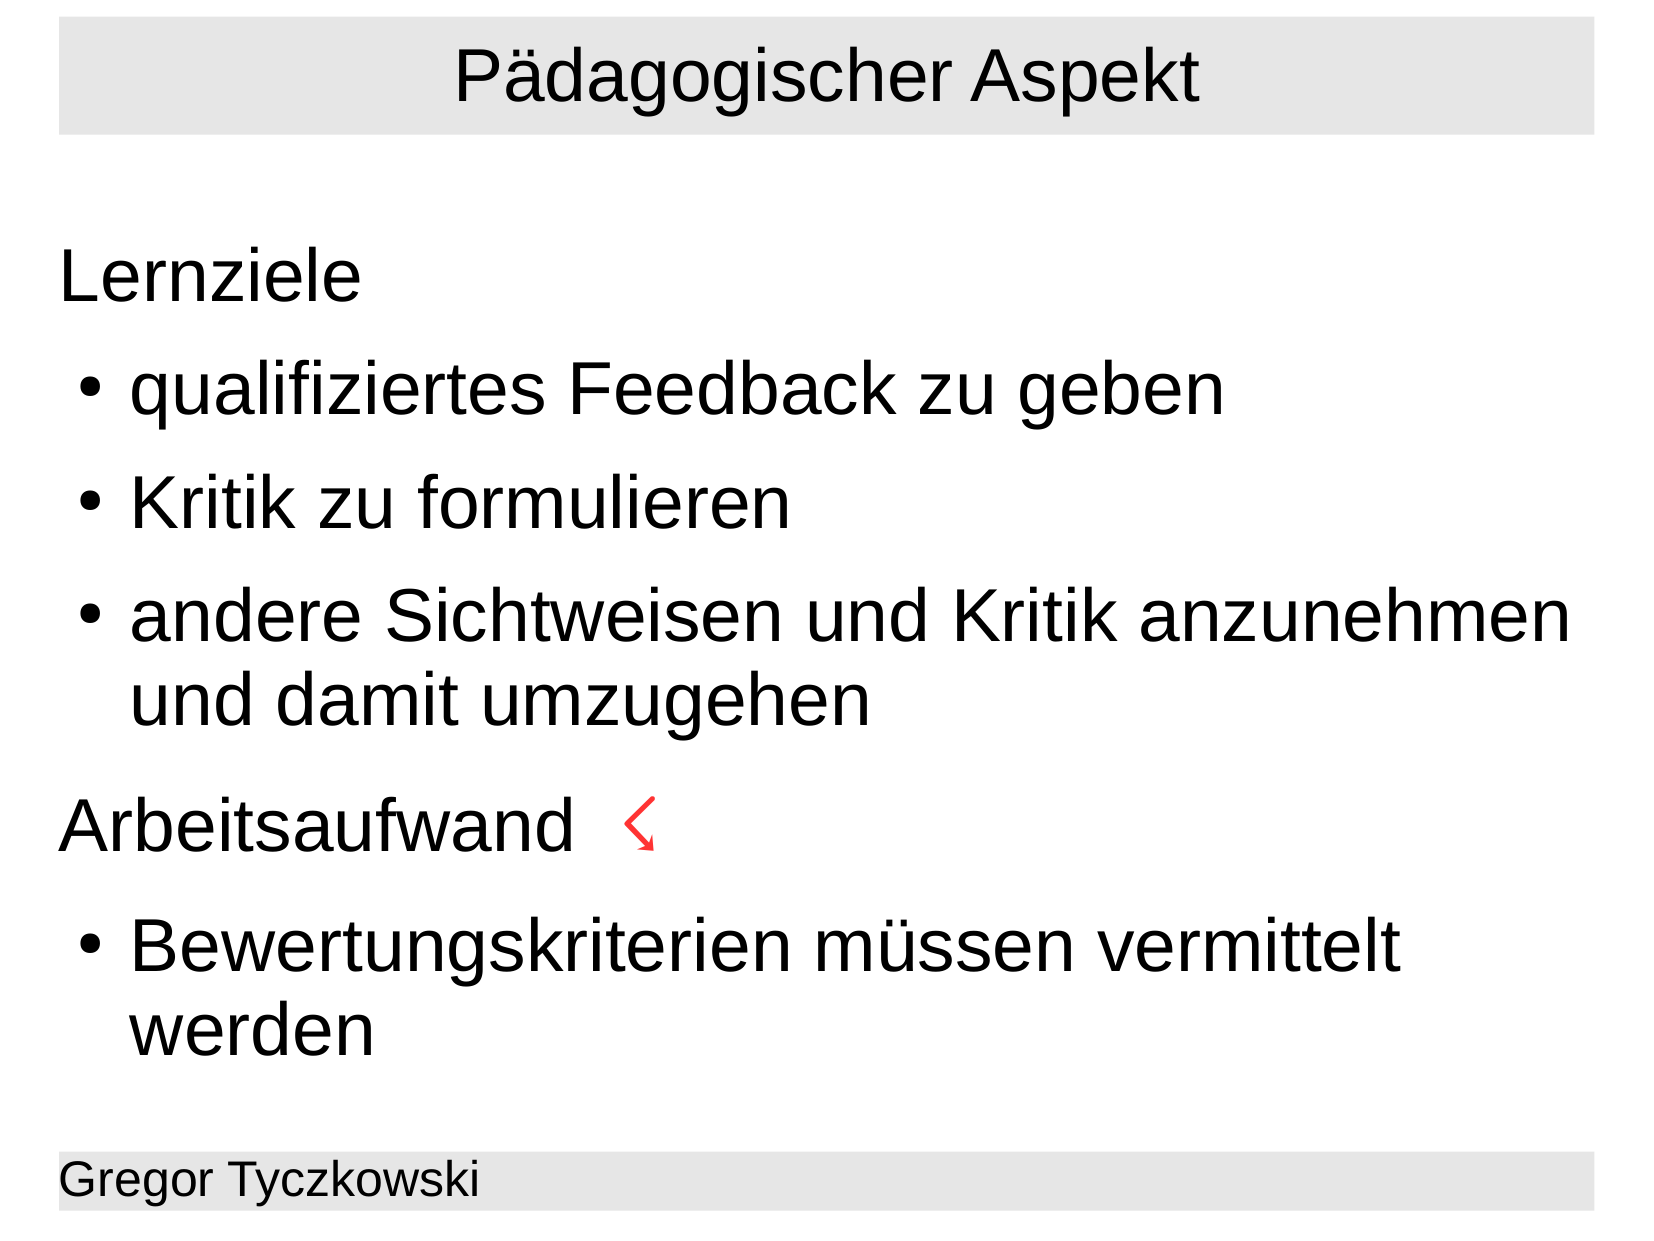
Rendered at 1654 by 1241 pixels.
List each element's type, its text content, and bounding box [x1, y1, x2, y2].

title Pädagogischer Aspekt [59, 16, 1595, 135]
list Gregor Tyczkowski [59, 1151, 1595, 1211]
list Lernziele qualifiziertes Feedback zu geben Kritik zu formulieren andere Sichtweisen und Kritik anzunehmen und damit umzugehen Arbeitsaufwand ☇ Bewertungskriterien müssen vermittelt werden [59, 233, 1595, 1077]
